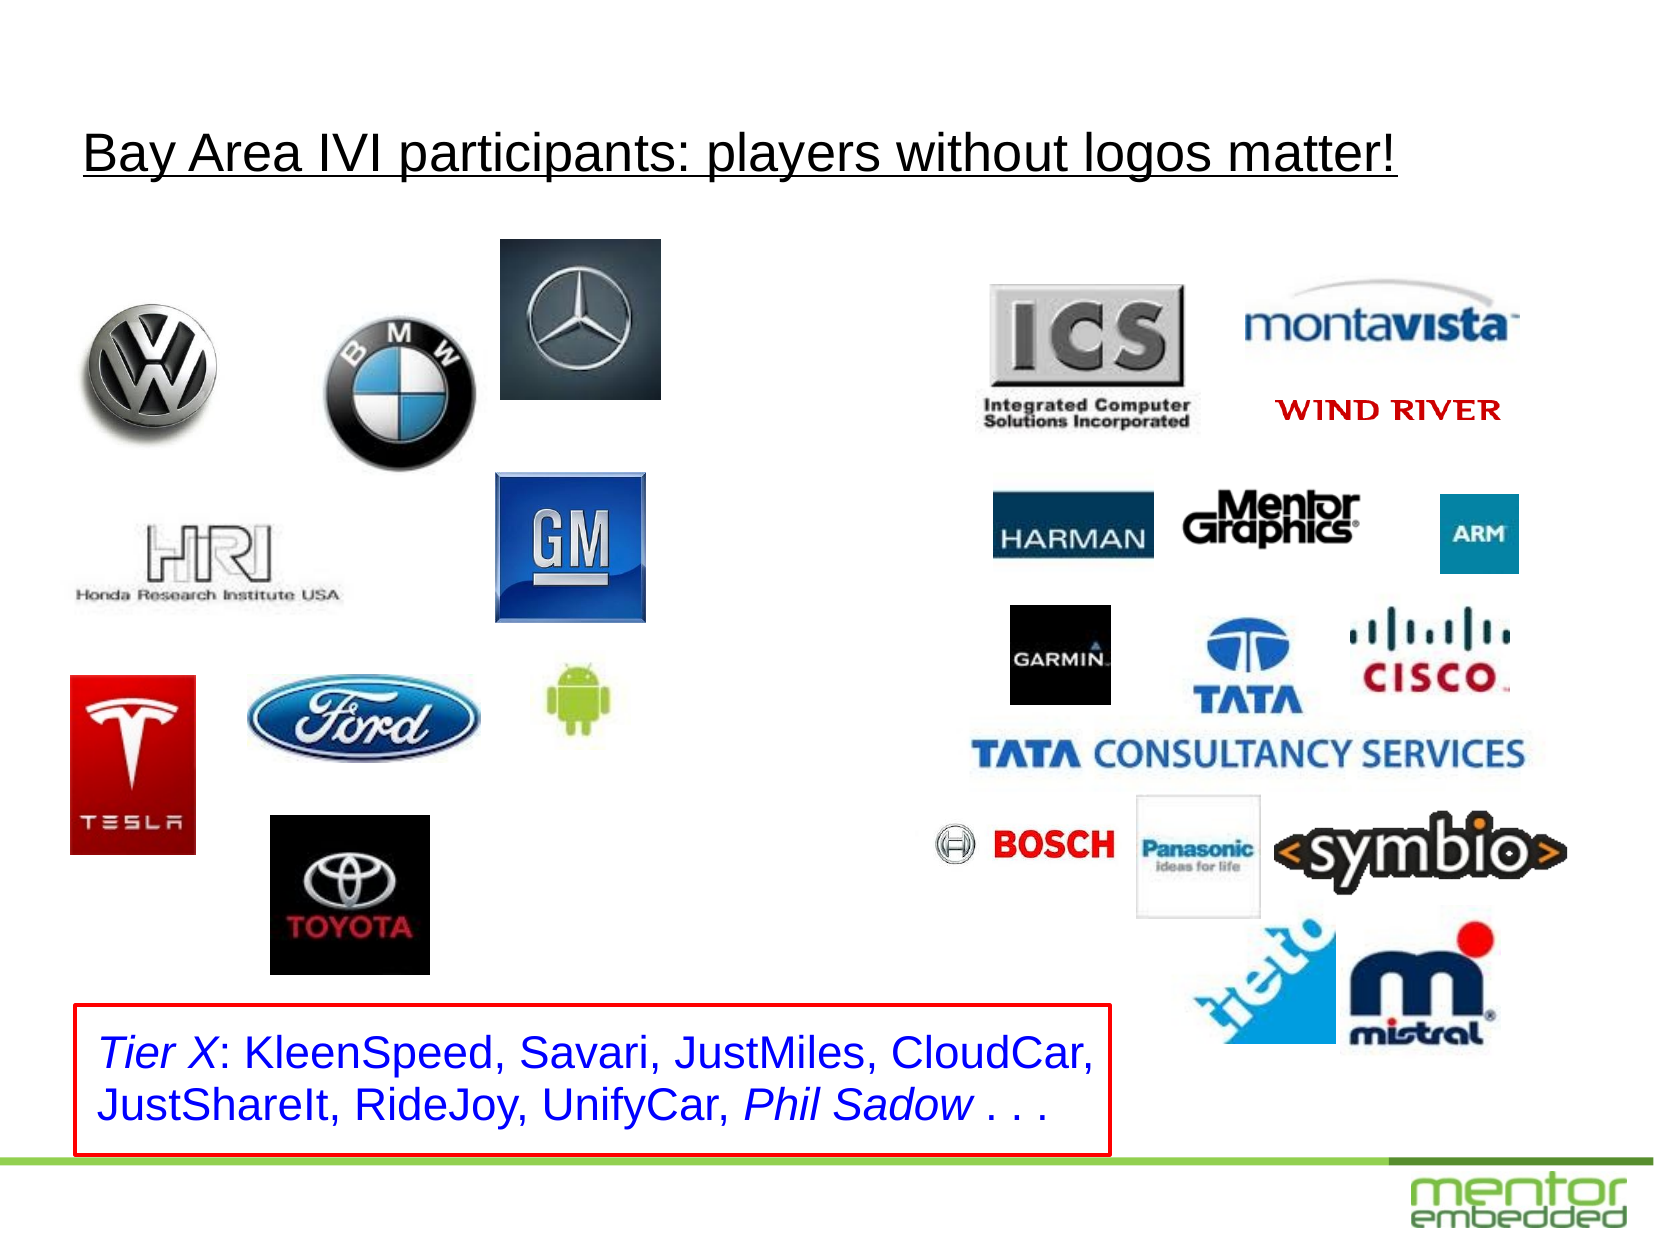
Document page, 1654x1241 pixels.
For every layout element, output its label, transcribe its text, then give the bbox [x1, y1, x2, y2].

picture [975, 284, 1201, 439]
picture [530, 650, 631, 751]
picture [1275, 400, 1501, 421]
picture [74, 239, 675, 623]
picture [270, 815, 430, 976]
picture [1411, 1171, 1627, 1228]
title Bay Area IVI participants: players without logos matter! [82, 49, 1571, 257]
picture [915, 445, 1588, 1044]
picture [1245, 262, 1520, 376]
picture [247, 674, 481, 763]
picture [1177, 484, 1366, 556]
picture [60, 509, 361, 617]
text_box Tier X: KleenSpeed, Savari, JustMiles, CloudCar, JustShareIt, RideJoy, UnifyCar, Phil Sadow . . . [82, 1020, 1108, 1138]
picture [70, 675, 196, 856]
picture [1446, 521, 1508, 545]
picture [1340, 905, 1501, 1066]
